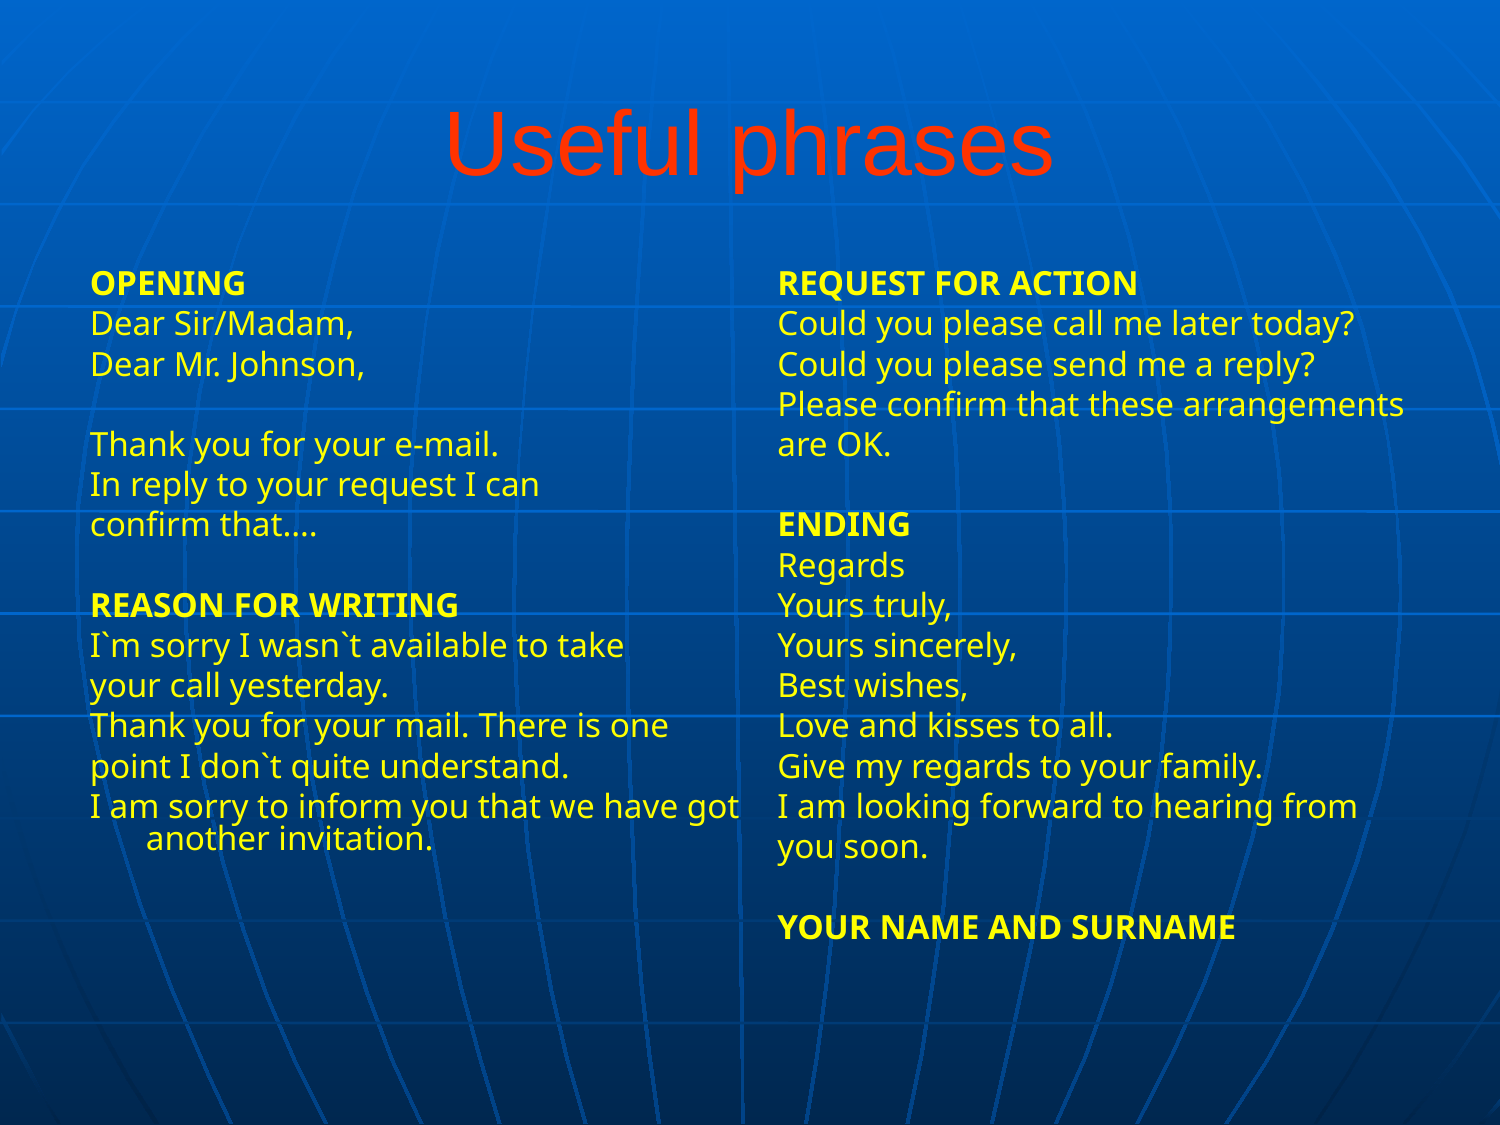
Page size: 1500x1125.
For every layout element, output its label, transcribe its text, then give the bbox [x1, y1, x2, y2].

list REQUEST FOR ACTION Could you please call me later today? Could you please send me a reply? Please confirm that these arrangements are OK. ENDING Regards Yours truly, Yours sincerely, Best wishes, Love and kisses to all. Give my regards to your family. I am looking forward to hearing from you soon. YOUR NAME AND SURNAME [762, 262, 1484, 954]
title Useful phrases [75, 37, 1425, 241]
list OPENING Dear Sir/Madam, Dear Mr. Johnson, Thank you for your e-mail. In reply to your request I can confirm that…. REASON FOR WRITING I`m sorry I wasn`t available to take your call yesterday. Thank you for your mail. There is one point I don`t quite understand. I am sorry to inform you that we have got another invitation. [75, 262, 762, 916]
